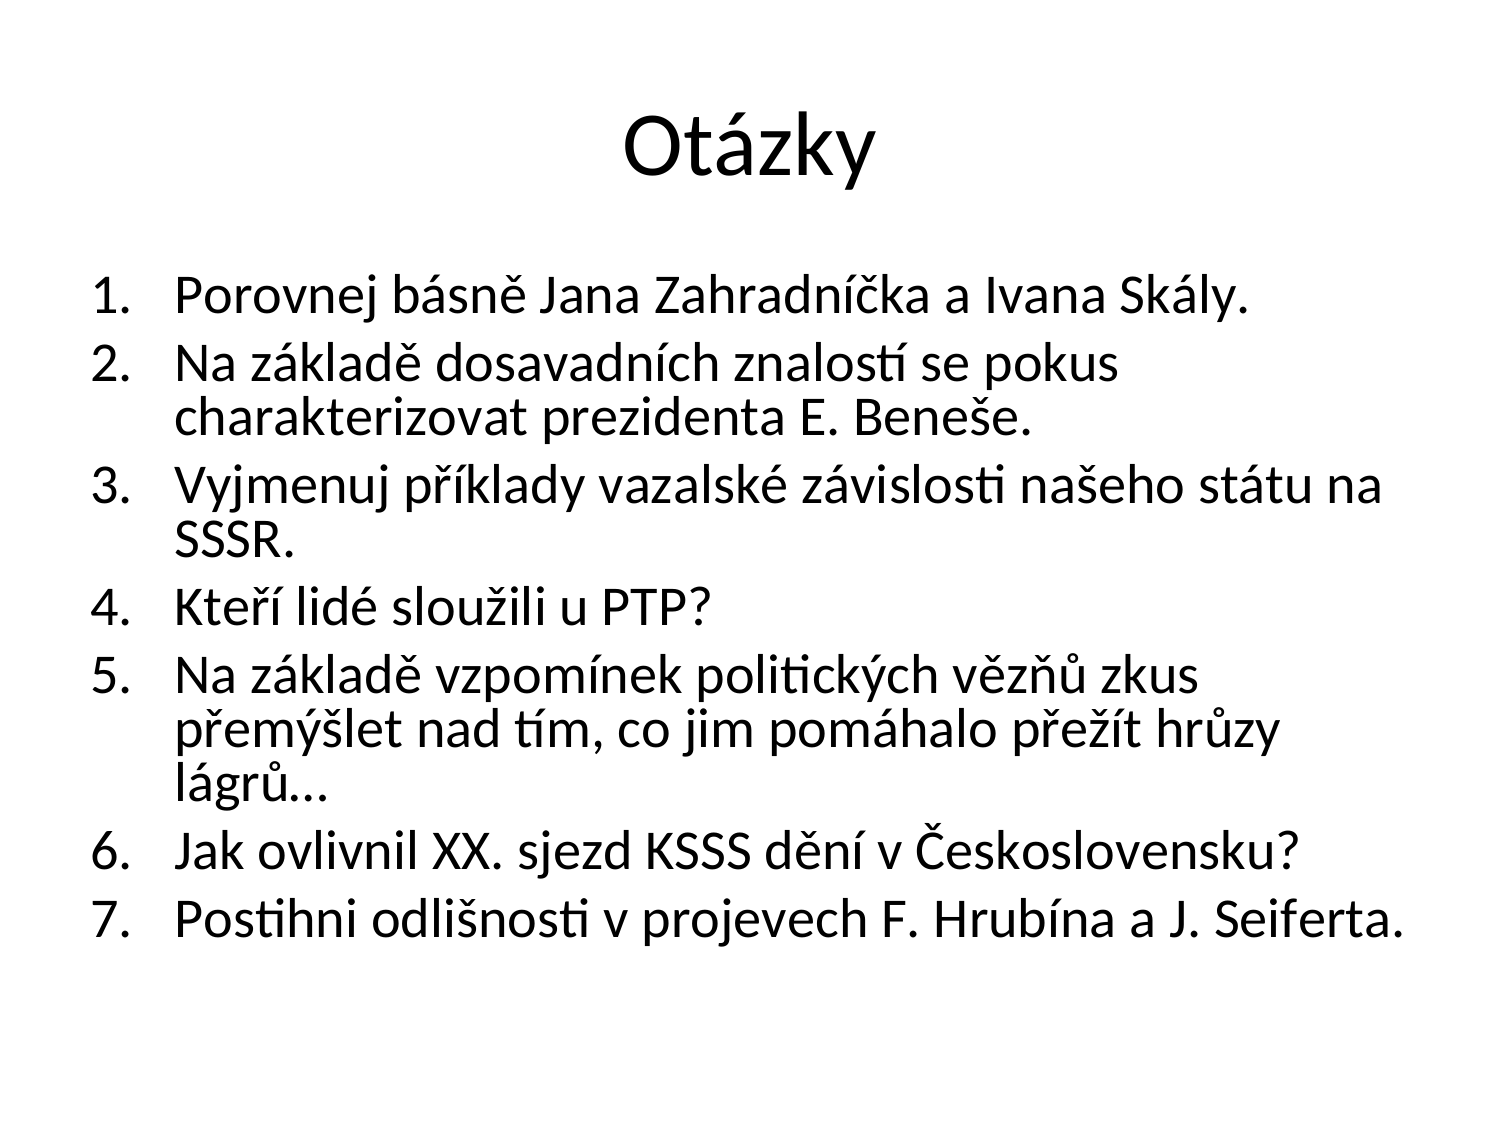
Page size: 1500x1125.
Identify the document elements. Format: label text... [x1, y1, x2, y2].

title Otázky [75, 45, 1426, 233]
list Porovnej básně Jana Zahradníčka a Ivana Skály. Na základě dosavadních znalostí se pokus charakterizovat prezidenta E. Beneše. Vyjmenuj příklady vazalské závislosti našeho státu na SSSR. Kteří lidé sloužili u PTP? Na základě vzpomínek politických vězňů zkus přemýšlet nad tím, co jim pomáhalo přežít hrůzy lágrů… Jak ovlivnil XX. sjezd KSSS dění v Československu? Postihni odlišnosti v projevech F. Hrubína a J. Seiferta. [75, 262, 1426, 1121]
